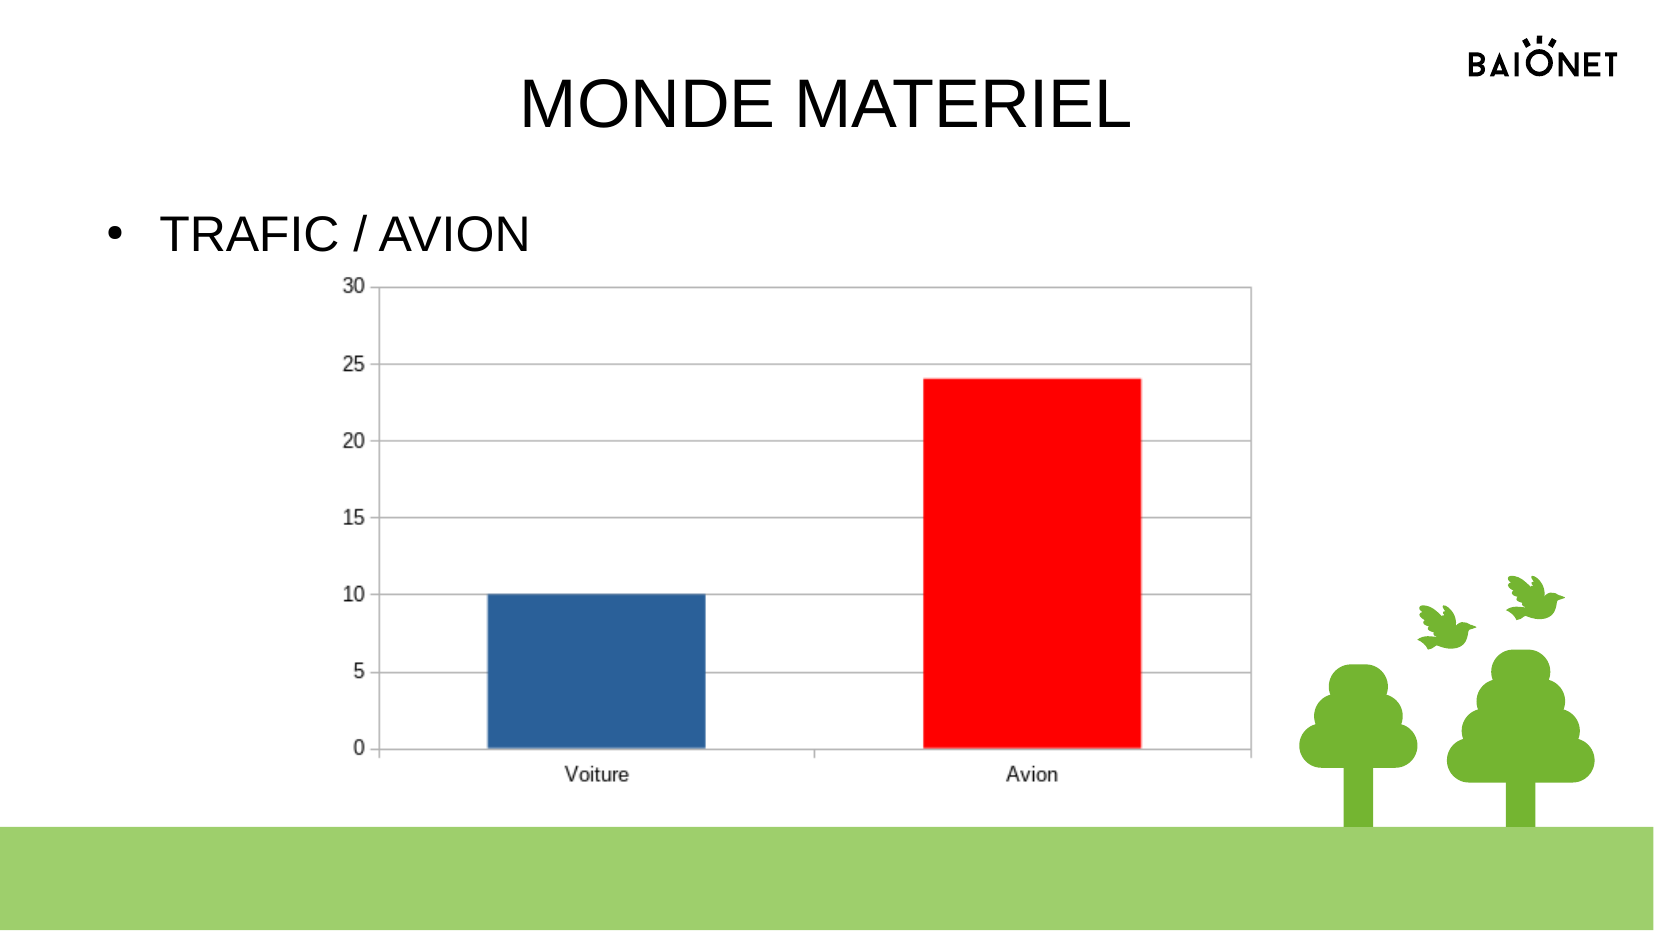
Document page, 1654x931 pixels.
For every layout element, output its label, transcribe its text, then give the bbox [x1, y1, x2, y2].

title MONDE MATERIEL [88, 29, 1565, 178]
list TRAFIC / AVION [88, 206, 1565, 739]
picture [324, 265, 1271, 799]
picture [1461, 29, 1625, 82]
